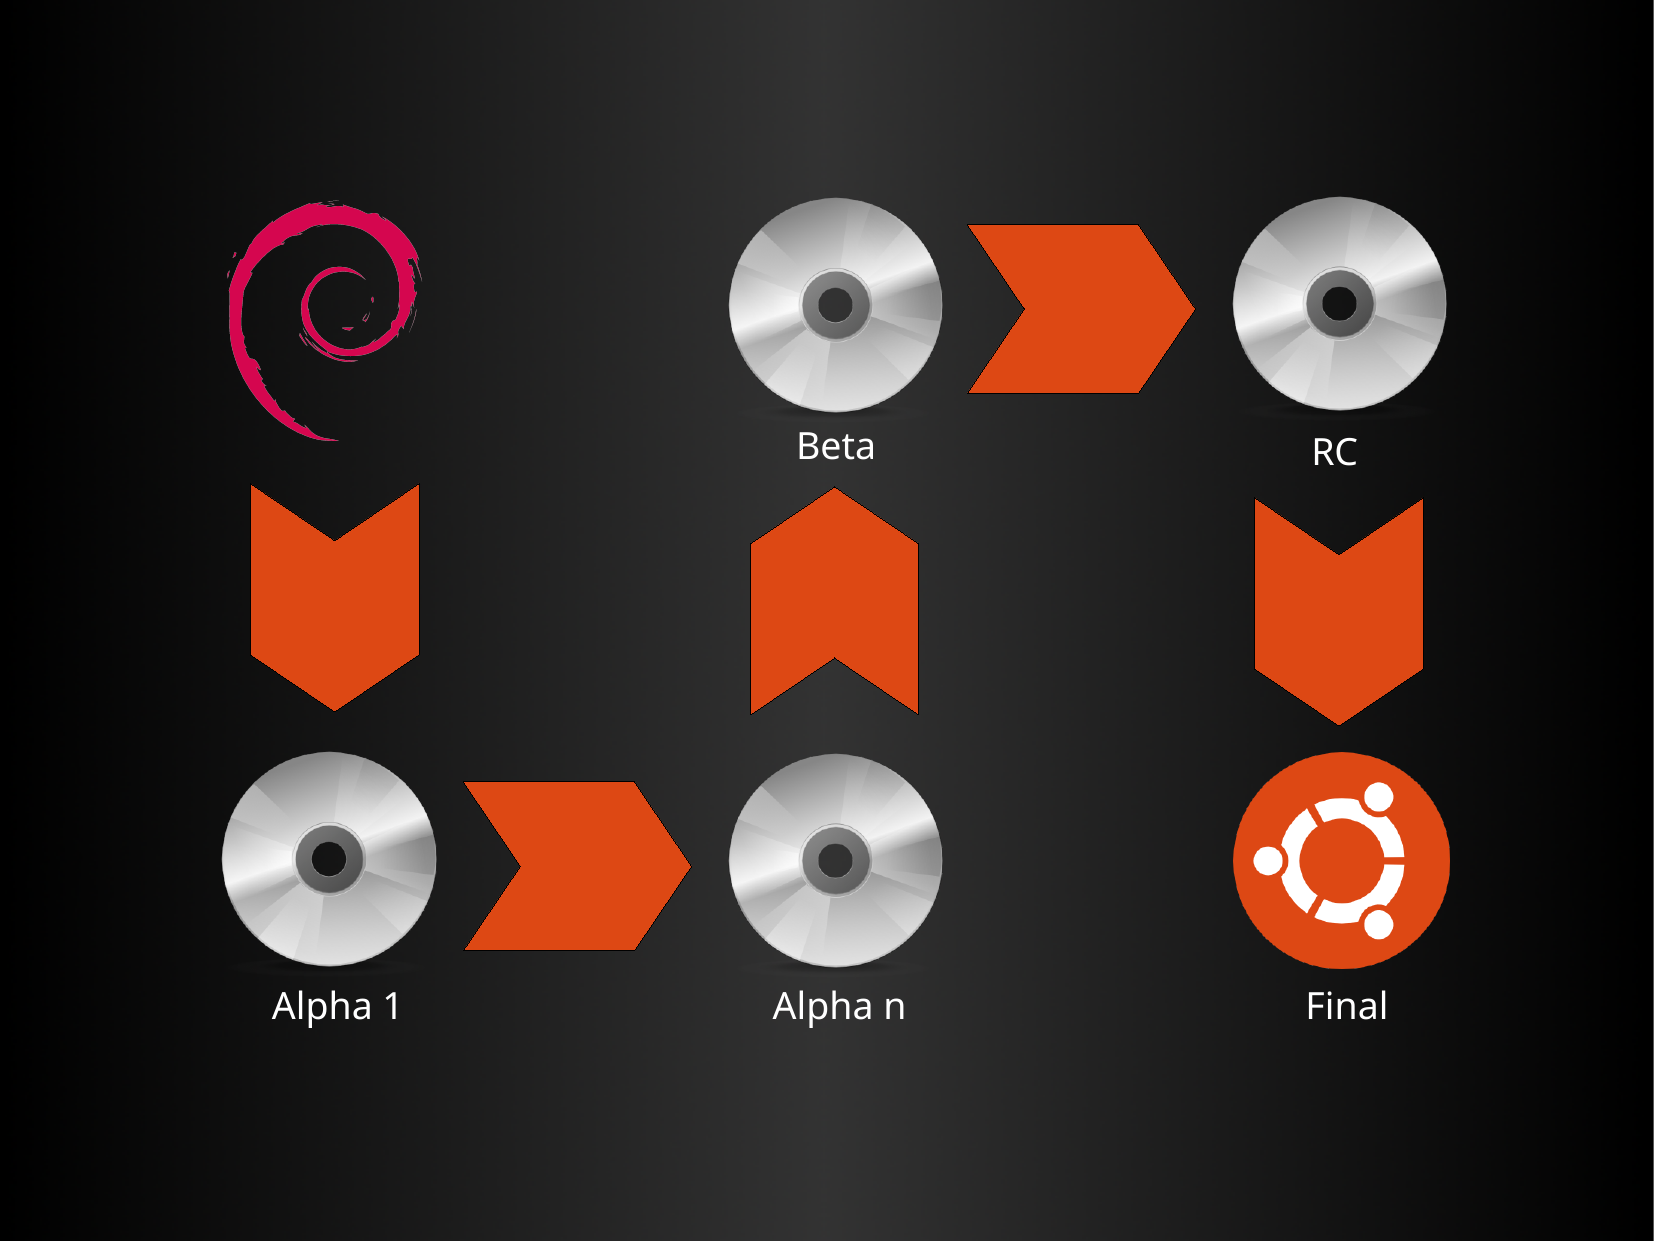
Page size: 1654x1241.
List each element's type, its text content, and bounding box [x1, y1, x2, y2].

text_box RC [1252, 417, 1417, 475]
text_box [250, 483, 420, 712]
text_box Beta [753, 412, 919, 470]
text_box [967, 224, 1196, 394]
text_box [463, 781, 692, 951]
text_box [750, 486, 919, 715]
text_box [1254, 497, 1424, 726]
picture [0, 0, 1654, 1241]
text_box Final [1264, 972, 1430, 1030]
text_box Alpha n [757, 972, 923, 1034]
text_box Alpha 1 [257, 972, 422, 1030]
